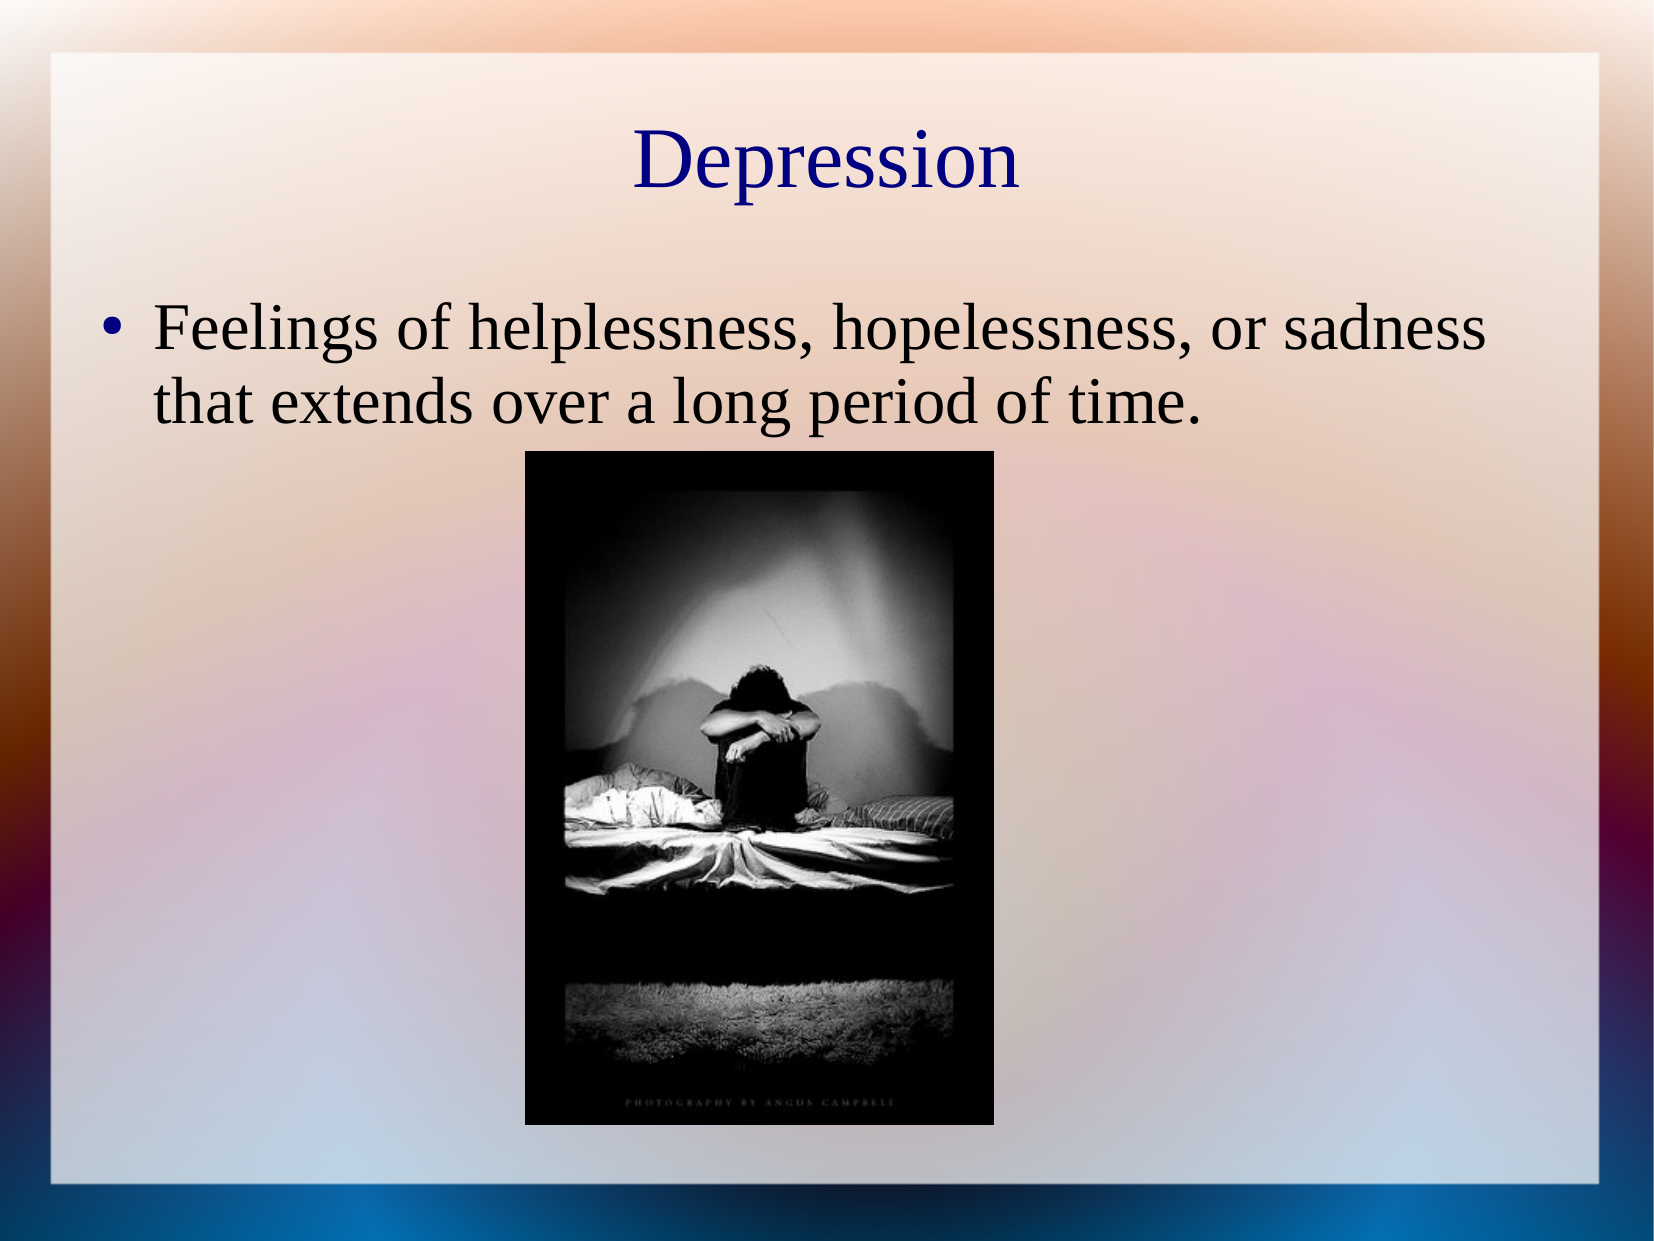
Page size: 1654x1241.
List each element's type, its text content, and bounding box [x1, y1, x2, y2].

title Depression [82, 55, 1571, 263]
list Feelings of helplessness, hopelessness, or sadness that extends over a long period of time. [82, 290, 1571, 1034]
picture [0, 0, 1654, 1241]
